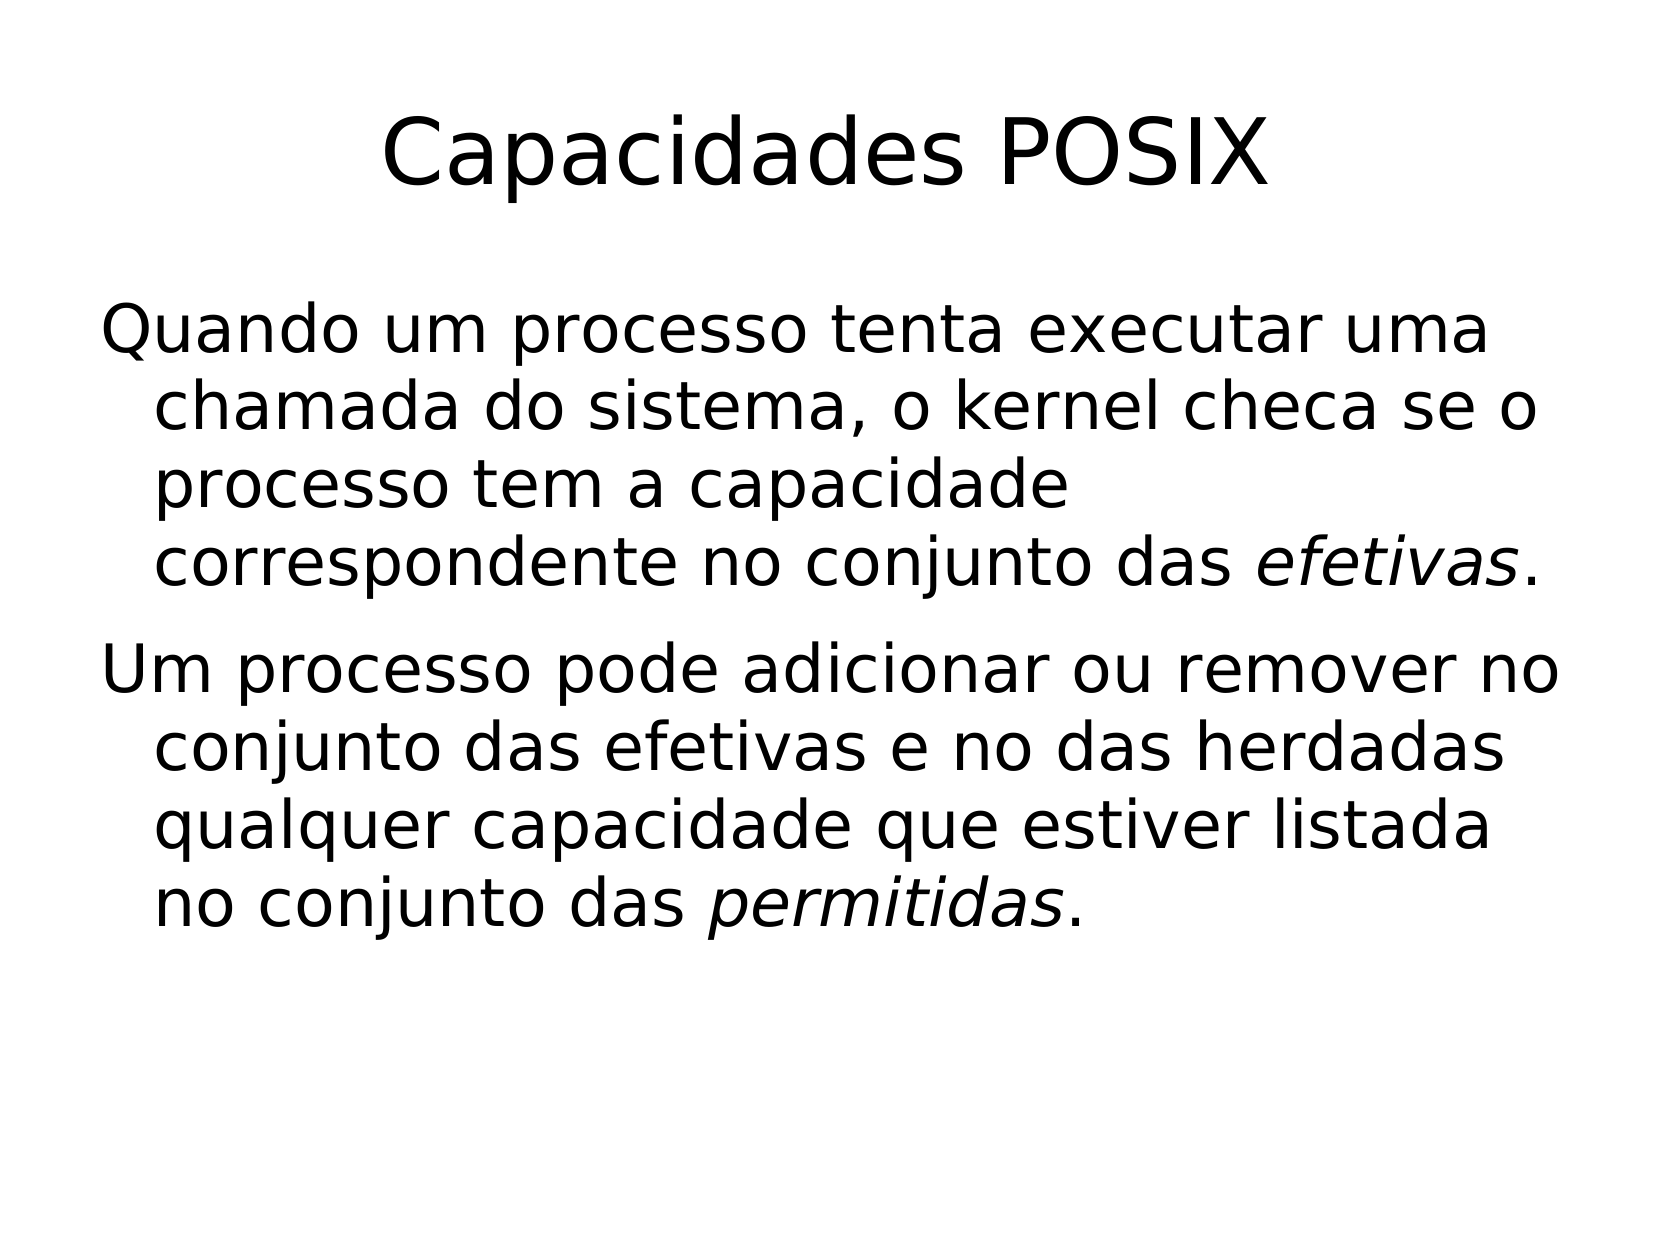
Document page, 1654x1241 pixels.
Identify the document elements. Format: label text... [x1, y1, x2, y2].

list Quando um processo tenta executar uma chamada do sistema, o kernel checa se o processo tem a capacidade correspondente no conjunto das efetivas. Um processo pode adicionar ou remover no conjunto das efetivas e no das herdadas qualquer capacidade que estiver listada no conjunto das permitidas. [82, 290, 1571, 1109]
title Capacidades POSIX [82, 49, 1571, 257]
